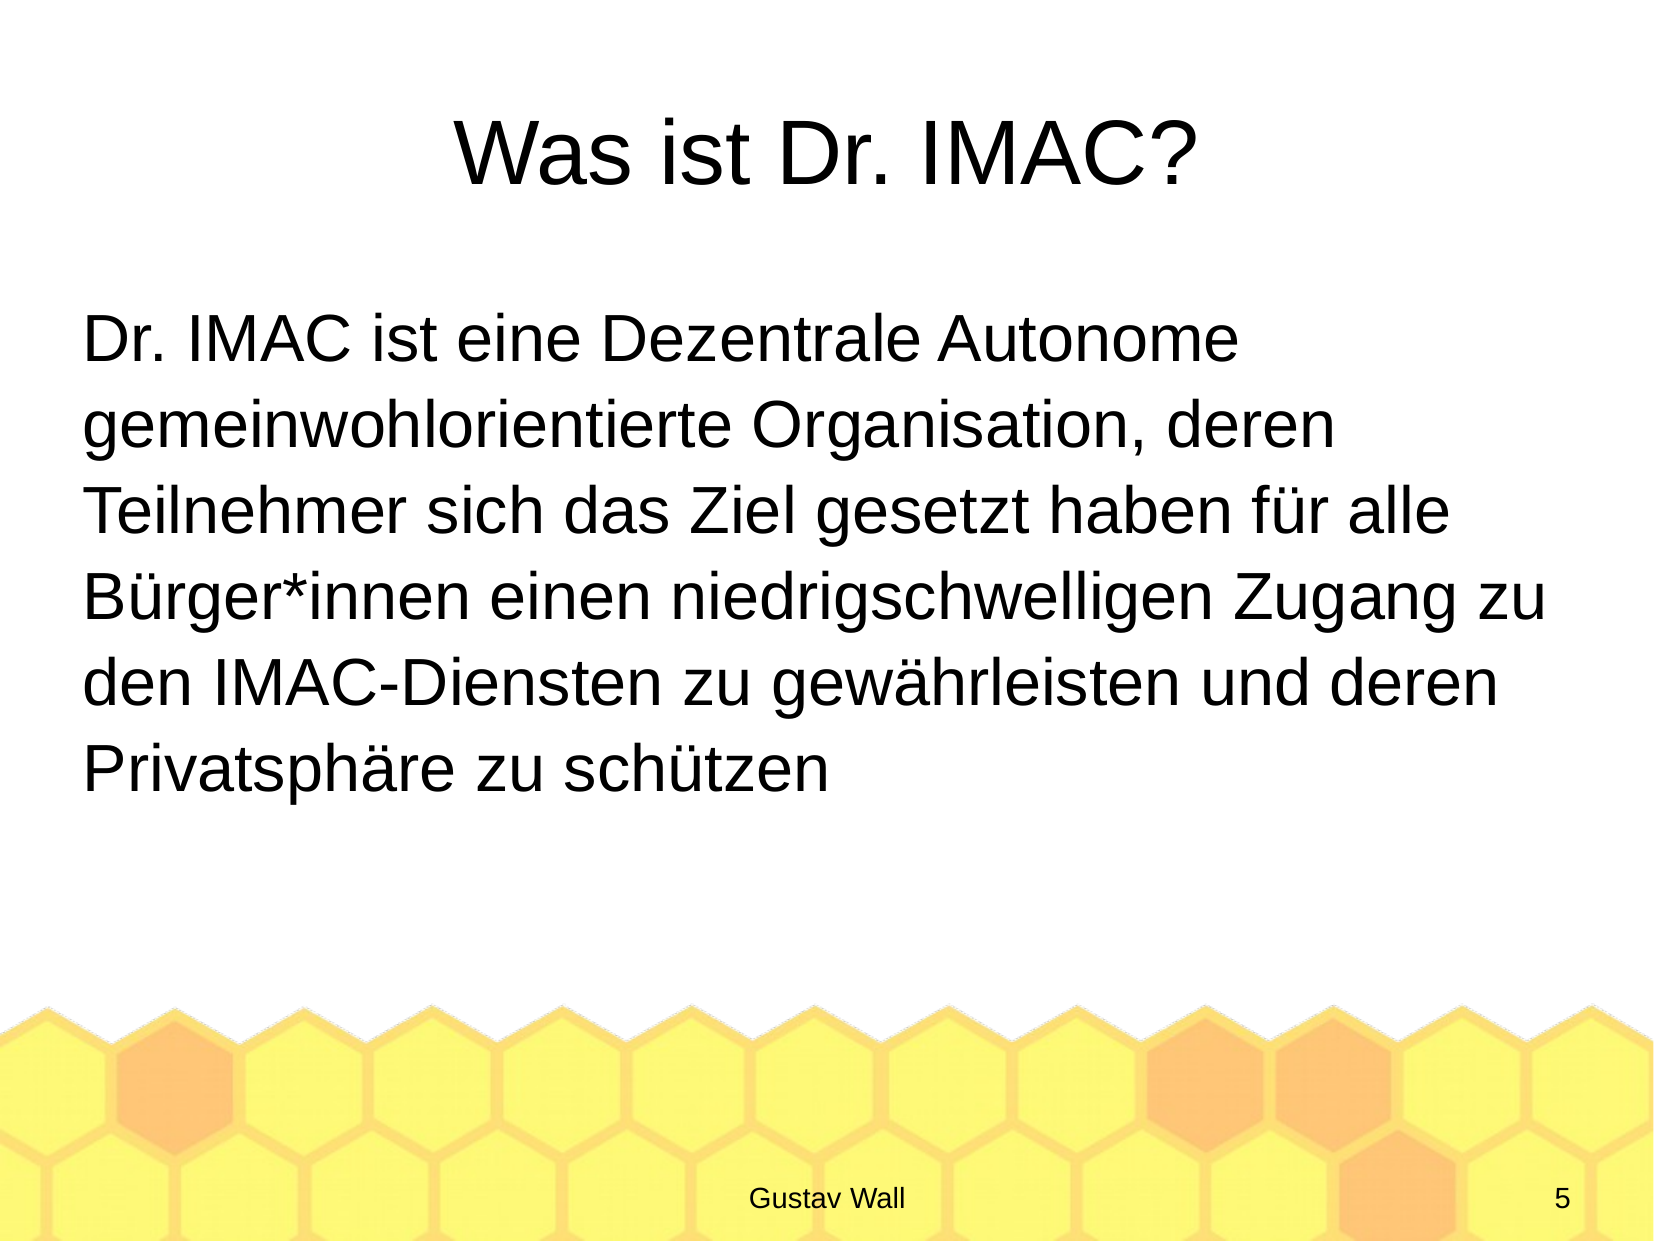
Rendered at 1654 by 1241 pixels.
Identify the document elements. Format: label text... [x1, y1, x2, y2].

title Was ist Dr. IMAC? [82, 49, 1571, 257]
picture [0, 1001, 1654, 1241]
list Dr. IMAC ist eine Dezentrale Autonome gemeinwohlorientierte Organisation, deren Teilnehmer sich das Ziel gesetzt haben für alle Bürger*innen einen niedrigschwelligen Zugang zu den IMAC-Diensten zu gewährleisten und deren Privatsphäre zu schützen [82, 290, 1571, 1010]
